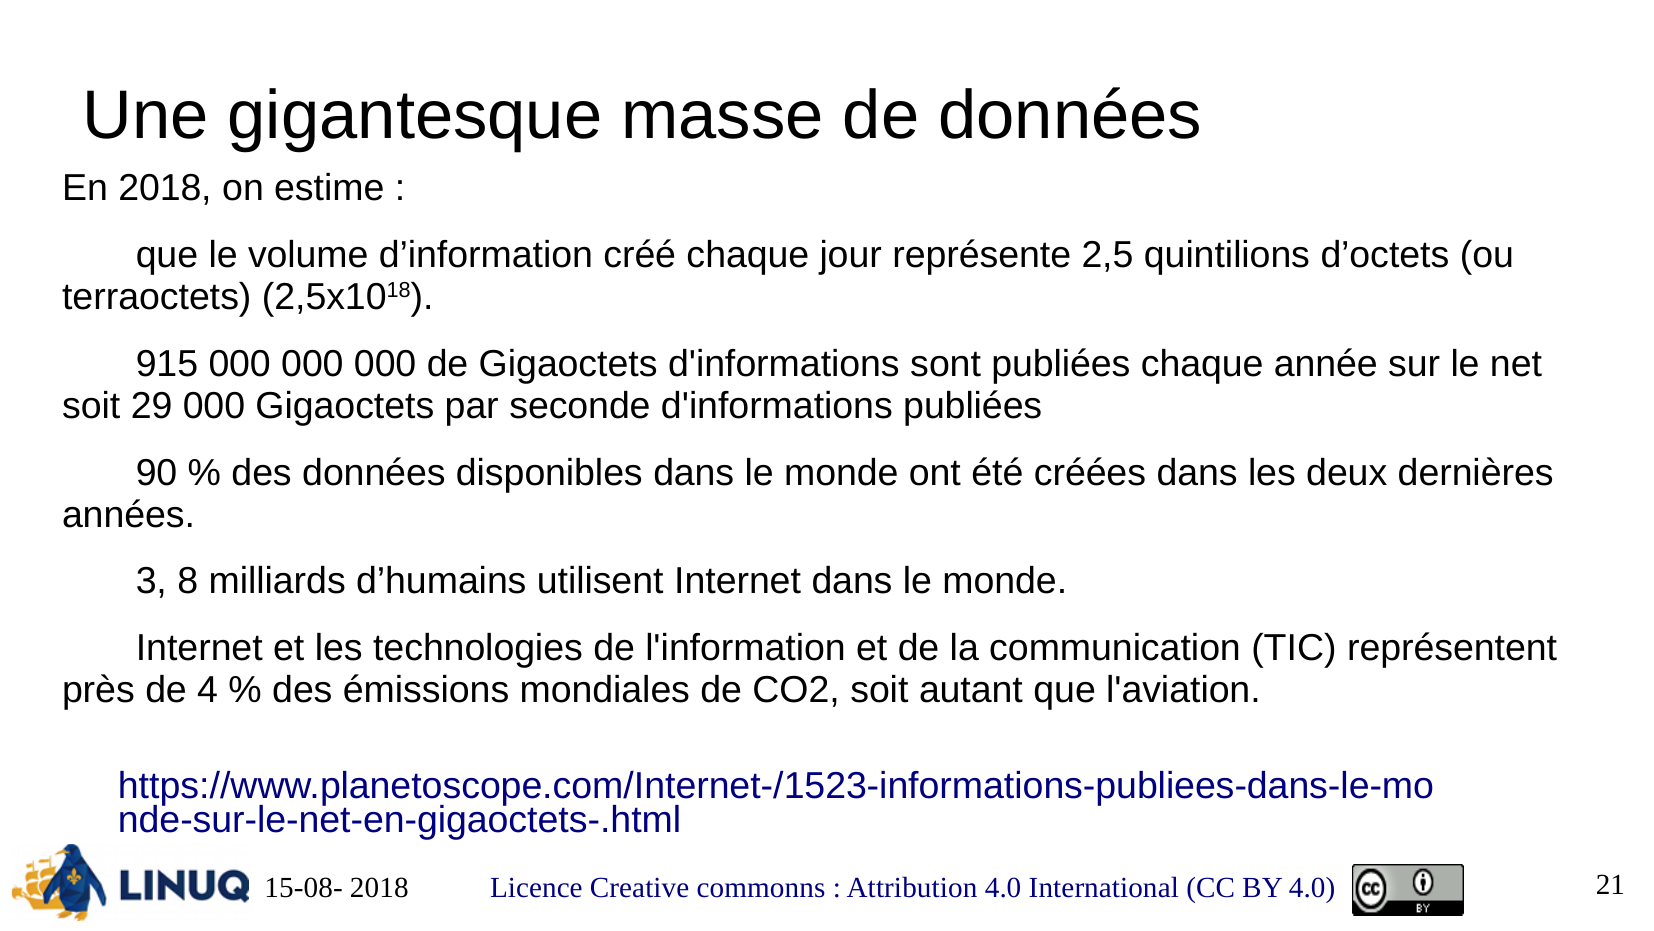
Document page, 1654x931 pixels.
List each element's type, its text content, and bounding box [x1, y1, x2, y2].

text_box https://www.planetoscope.com/Internet-/1523-informations-publiees-dans-le-monde-sur-le-net-en-gigaoctets-.html [103, 757, 1454, 857]
picture [11, 844, 249, 921]
text_box En 2018, on estime : que le volume d’information créé chaque jour représente 2,5 quintilions d’octets (ou terraoctets) (2,5x1018). 915 000 000 000 de Gigaoctets d'informations sont publiées chaque année sur le net soit 29 000 Gigaoctets par seconde d'informations publiées 90 % des données disponibles dans le monde ont été créées dans les deux dernières années. 3, 8 milliards d’humains utilisent Internet dans le monde. Internet et les technologies de l'information et de la communication (TIC) représentent près de 4 % des émissions mondiales de CO2, soit autant que l'aviation. [47, 159, 1583, 761]
picture [1352, 864, 1464, 916]
title Une gigantesque masse de données [82, 37, 1571, 159]
